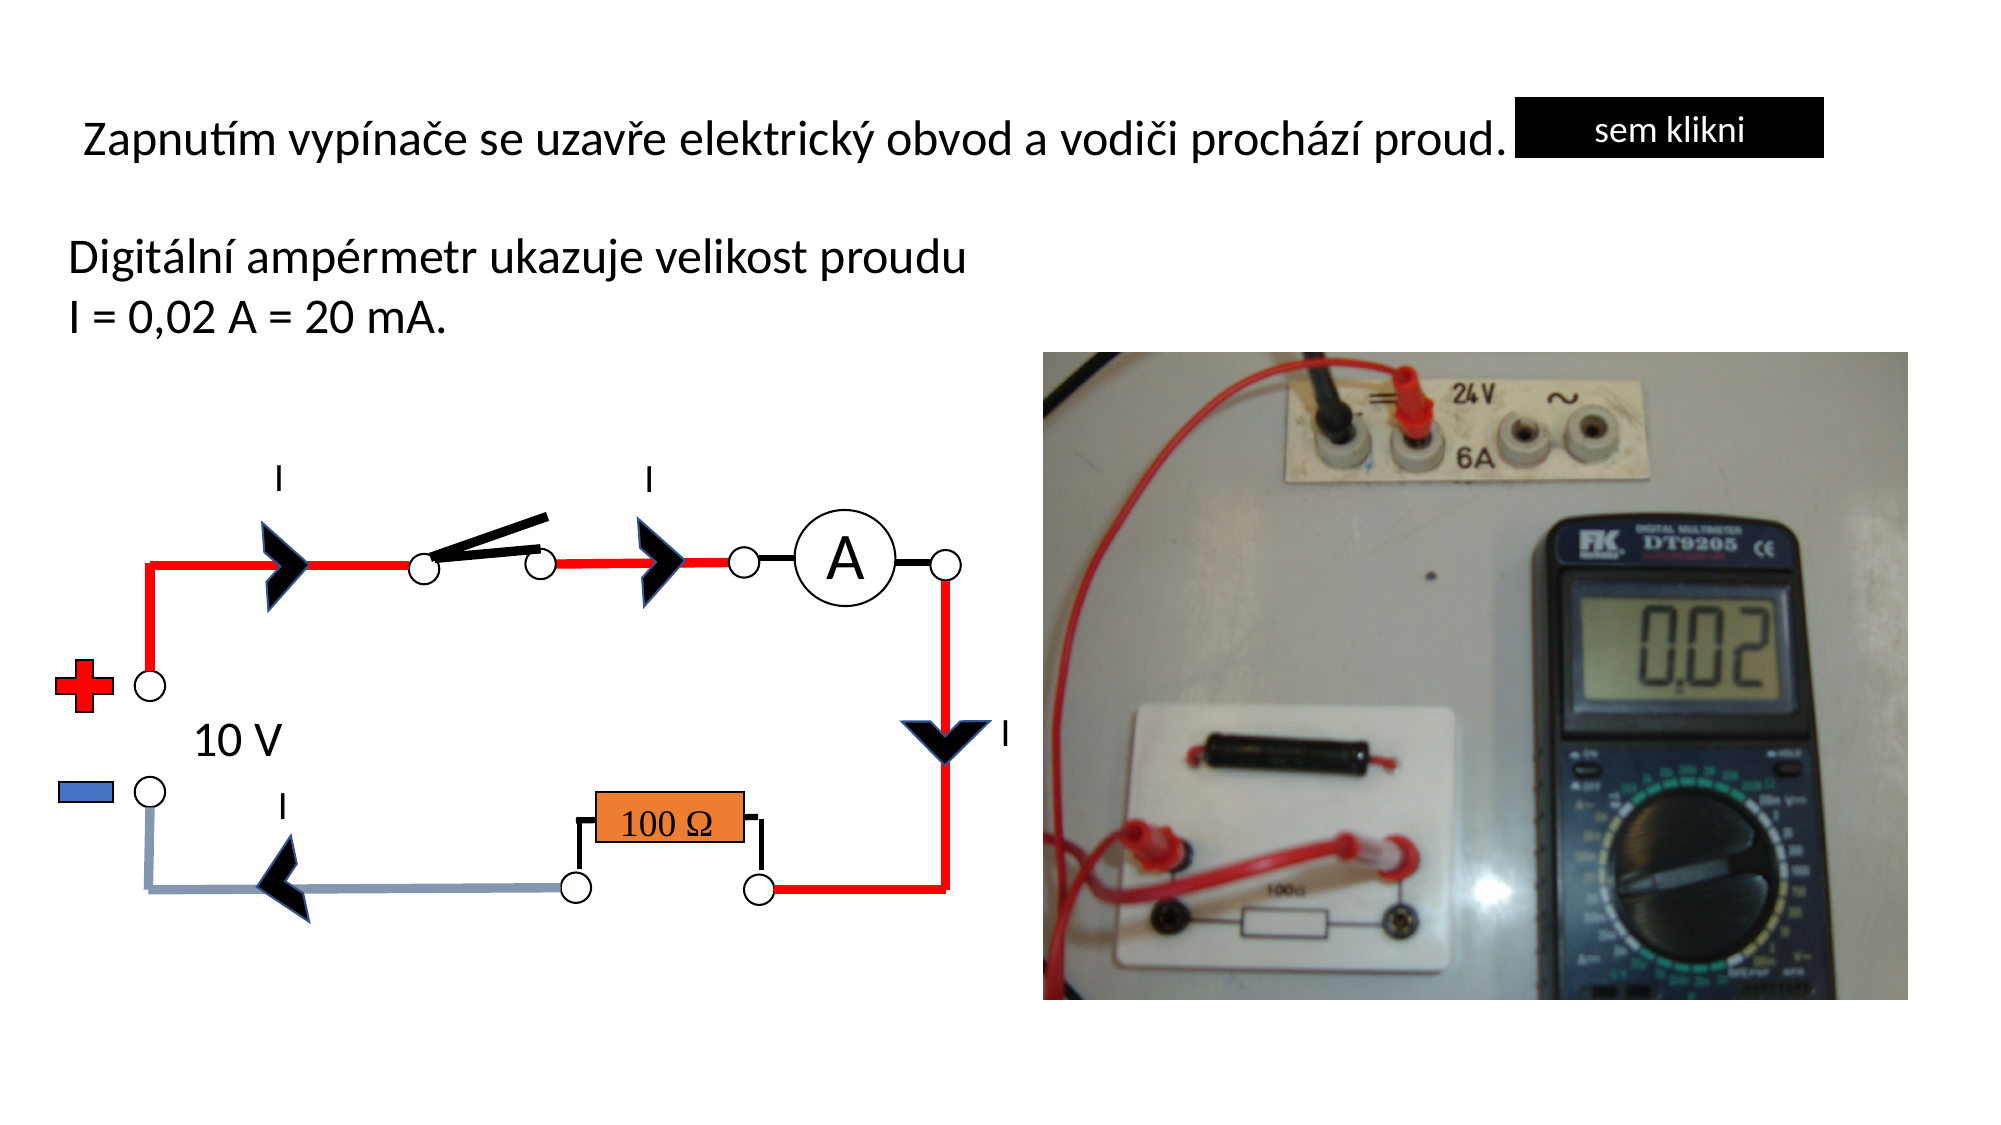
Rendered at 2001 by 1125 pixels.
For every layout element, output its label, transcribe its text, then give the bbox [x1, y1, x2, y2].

text_box [561, 872, 592, 903]
text_box [59, 782, 113, 802]
text_box 100 Ω [605, 791, 729, 852]
text_box [408, 553, 440, 585]
text_box Digitální ampérmetr ukazuje velikost proudu I = 0,02 A = 20 mA. [53, 215, 983, 351]
text_box [743, 874, 774, 905]
text_box A [811, 512, 880, 601]
text_box I [259, 446, 300, 507]
text_box A [811, 505, 880, 521]
text_box [728, 547, 760, 578]
text_box I [262, 774, 304, 835]
text_box [134, 671, 166, 702]
text_box 10 V [177, 699, 298, 775]
text_box [262, 522, 310, 611]
text_box [596, 791, 605, 843]
text_box [134, 776, 166, 807]
text_box [55, 659, 113, 712]
text_box sem klikni [1516, 97, 1824, 157]
text_box [637, 518, 686, 607]
text_box [930, 549, 961, 581]
text_box [525, 548, 556, 580]
text_box I [985, 701, 1026, 761]
text_box A [872, 596, 880, 601]
text_box I [629, 447, 670, 508]
text_box [256, 835, 310, 922]
text_box [901, 721, 985, 766]
text_box [729, 791, 744, 843]
picture [1043, 352, 1908, 1000]
text_box Zapnutím vypínače se uzavře elektrický obvod a vodiči prochází proud. [69, 97, 1524, 173]
